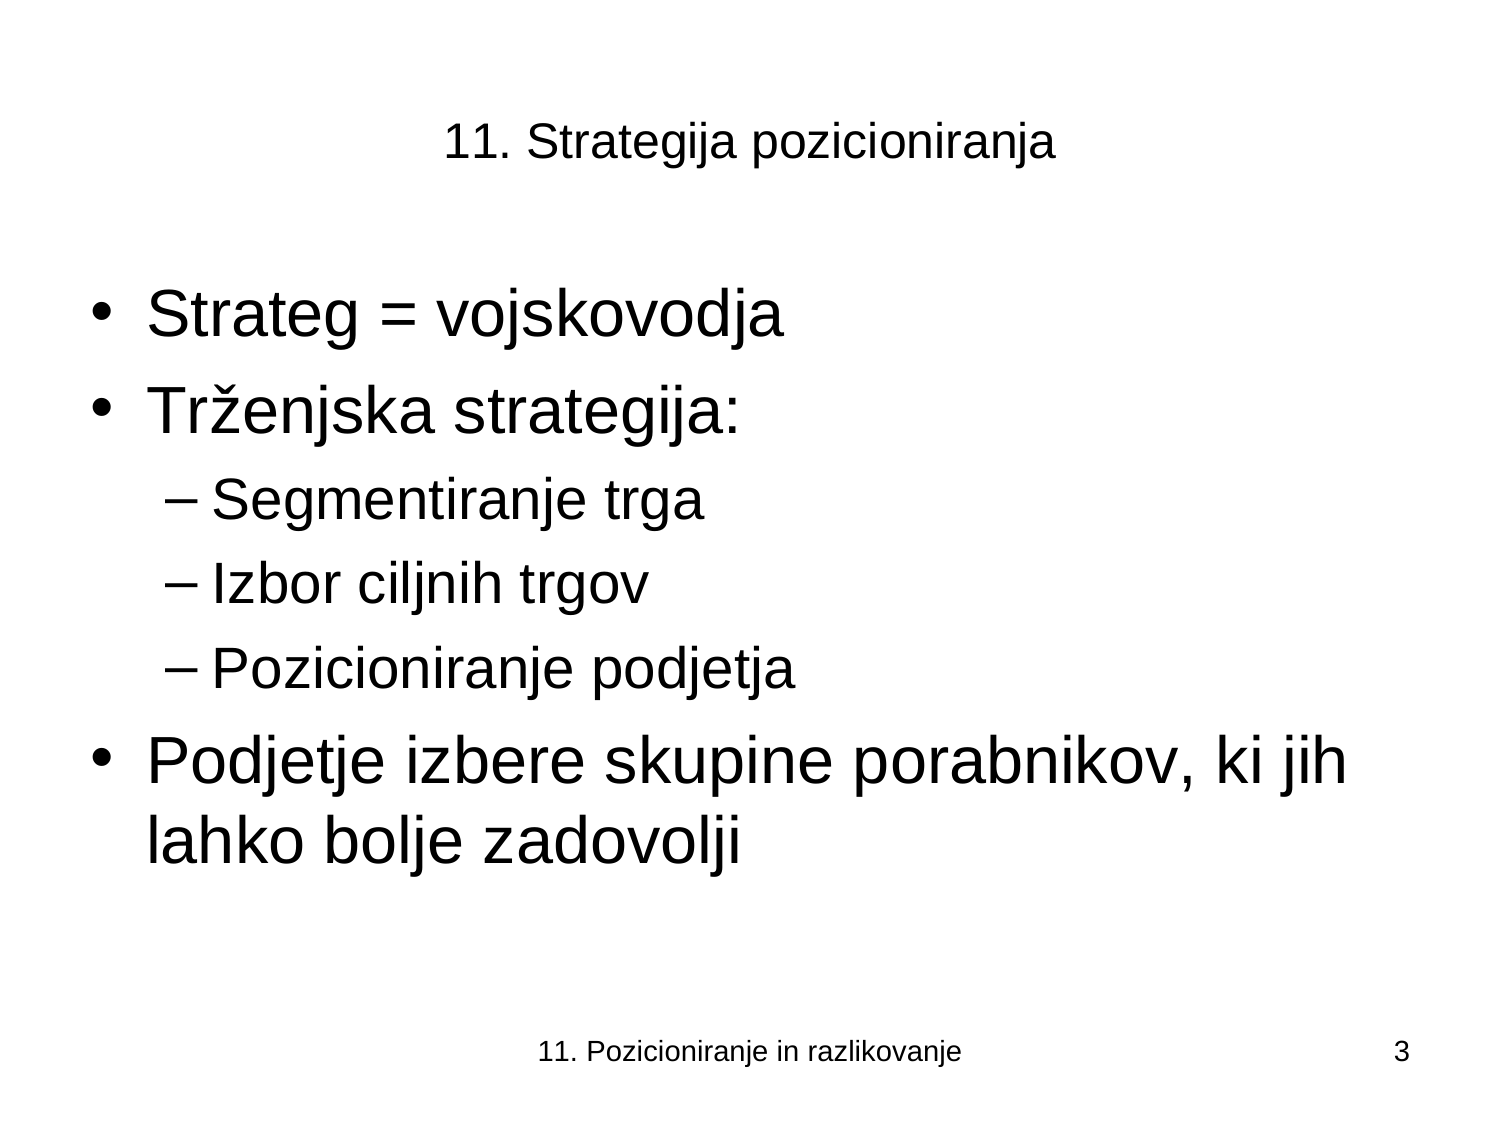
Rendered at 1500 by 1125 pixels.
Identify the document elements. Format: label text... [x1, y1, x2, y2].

title 11. Strategija pozicioniranja [75, 45, 1426, 233]
list Strateg = vojskovodja Trženjska strategija: Segmentiranje trga Izbor ciljnih trgov Pozicioniranje podjetja Podjetje izbere skupine porabnikov, ki jih lahko bolje zadovolji [75, 262, 1426, 1006]
text_box <number> [1074, 1024, 1426, 1103]
text_box 11. Pozicioniranje in razlikovanje [512, 1024, 988, 1103]
